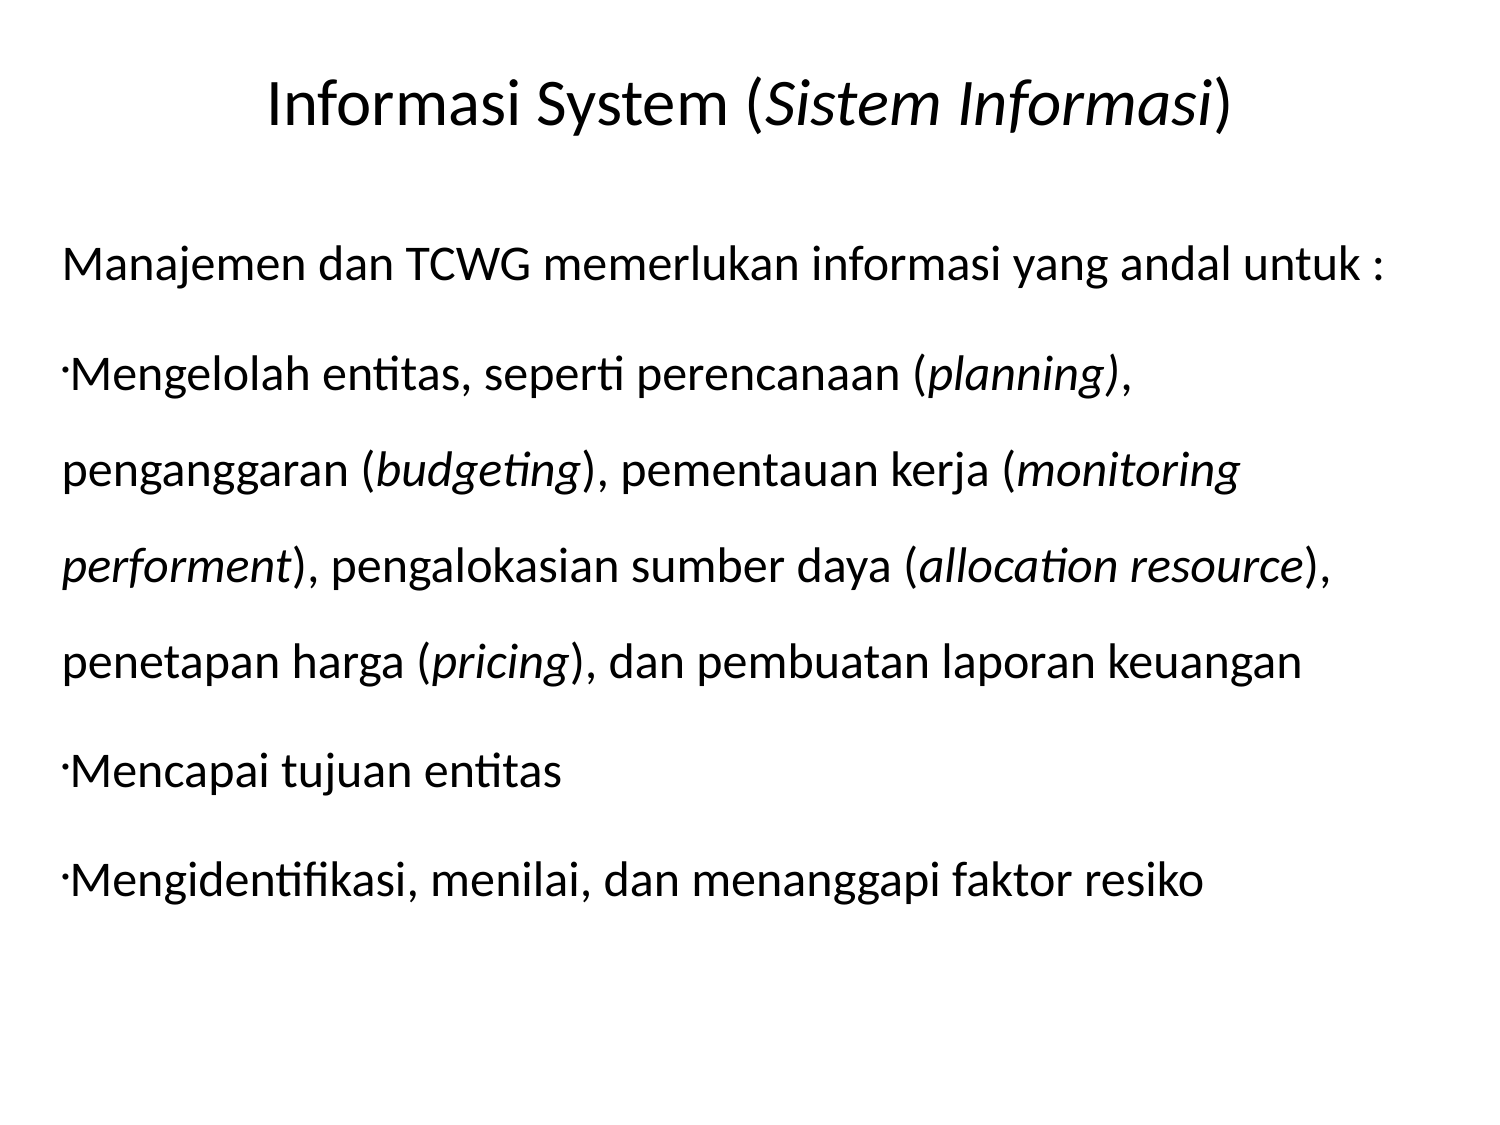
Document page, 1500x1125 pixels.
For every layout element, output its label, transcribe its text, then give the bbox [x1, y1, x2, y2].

title Informasi System (Sistem Informasi) [75, 45, 1425, 153]
list Manajemen dan TCWG memerlukan informasi yang andal untuk : Mengelolah entitas, seperti perencanaan (planning), penganggaran (budgeting), pementauan kerja (monitoring performent), pengalokasian sumber daya (allocation resource), penetapan harga (pricing), dan pembuatan laporan keuangan Mencapai tujuan entitas Mengidentifikasi, menilai, dan menanggapi faktor resiko [46, 187, 1425, 1005]
